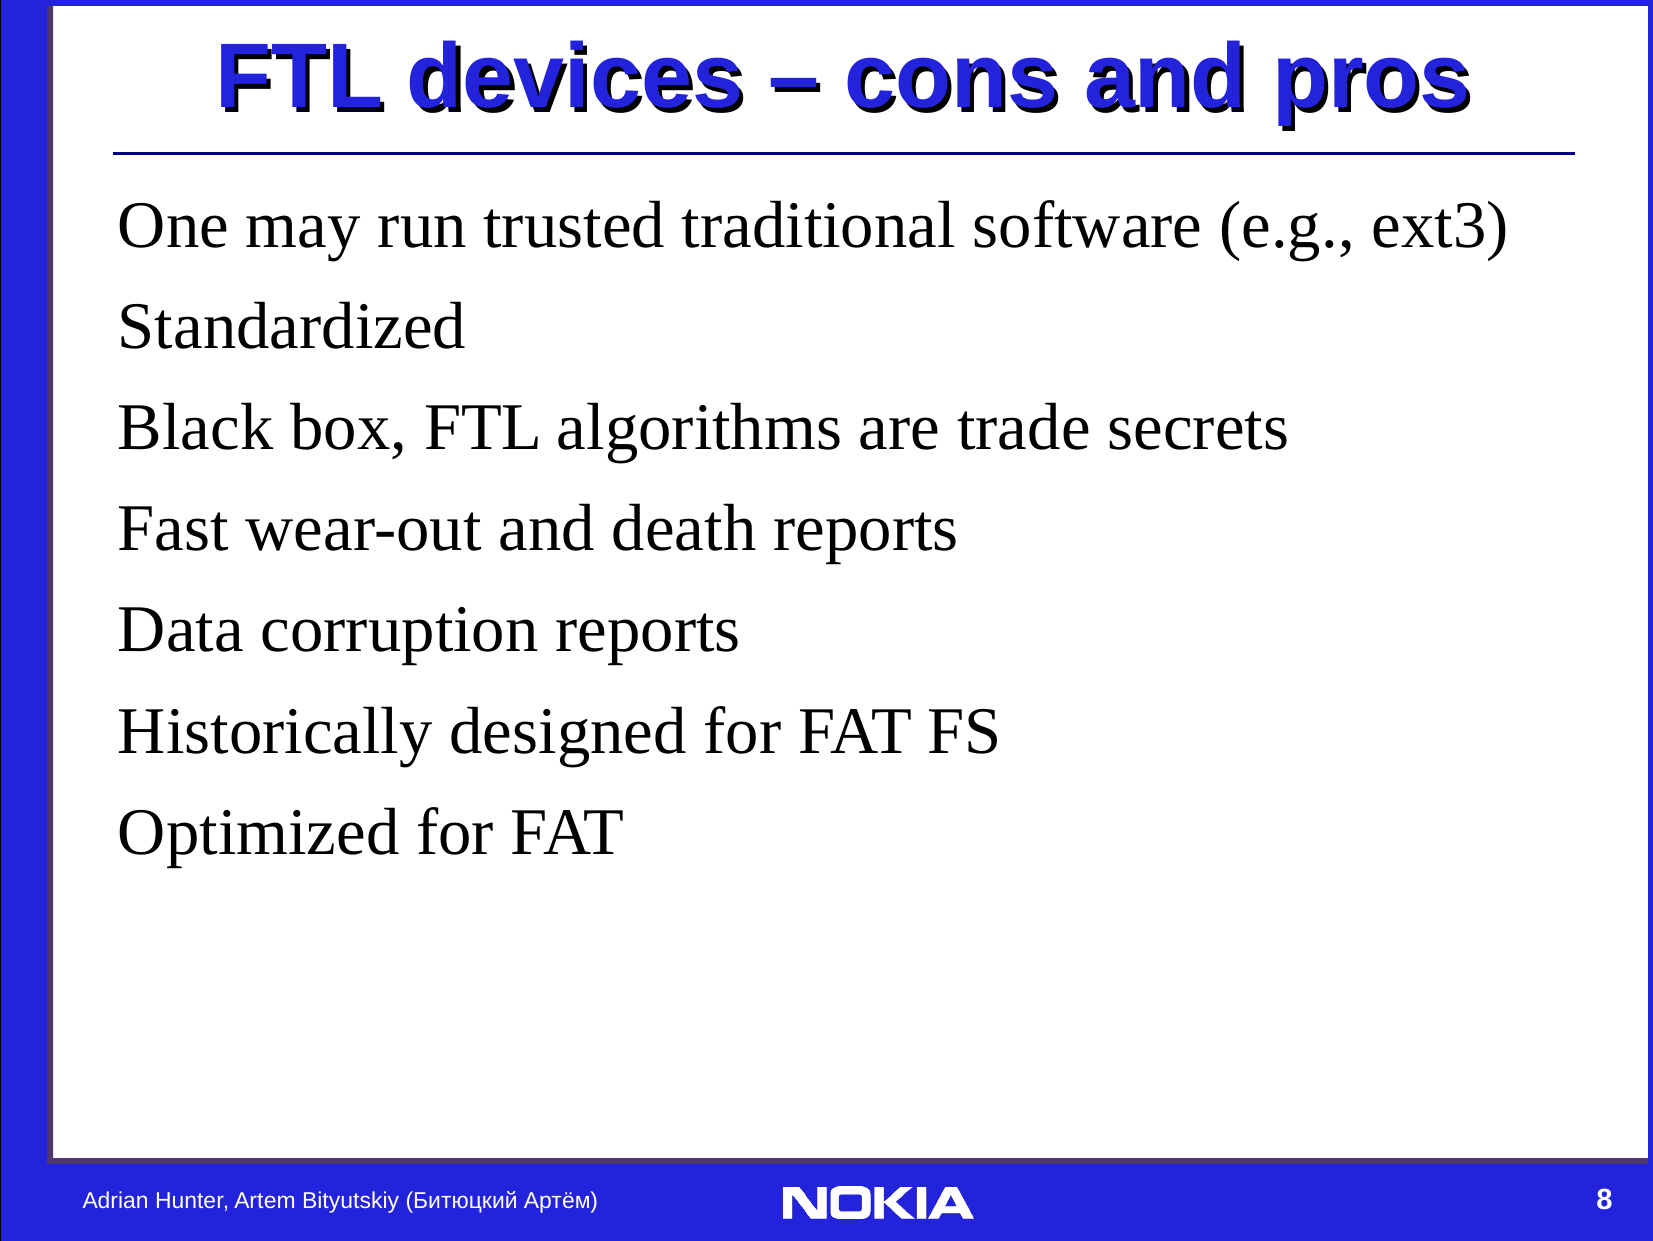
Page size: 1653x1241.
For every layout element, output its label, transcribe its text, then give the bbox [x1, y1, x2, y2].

picture [783, 1186, 974, 1219]
list One may run trusted traditional software (e.g., ext3) Standardized Black box, FTL algorithms are trade secrets Fast wear-out and death reports Data corruption reports Historically designed for FAT FS Optimized for FAT [100, 187, 1588, 1088]
title FTL devices – cons and pros [100, 2, 1588, 151]
